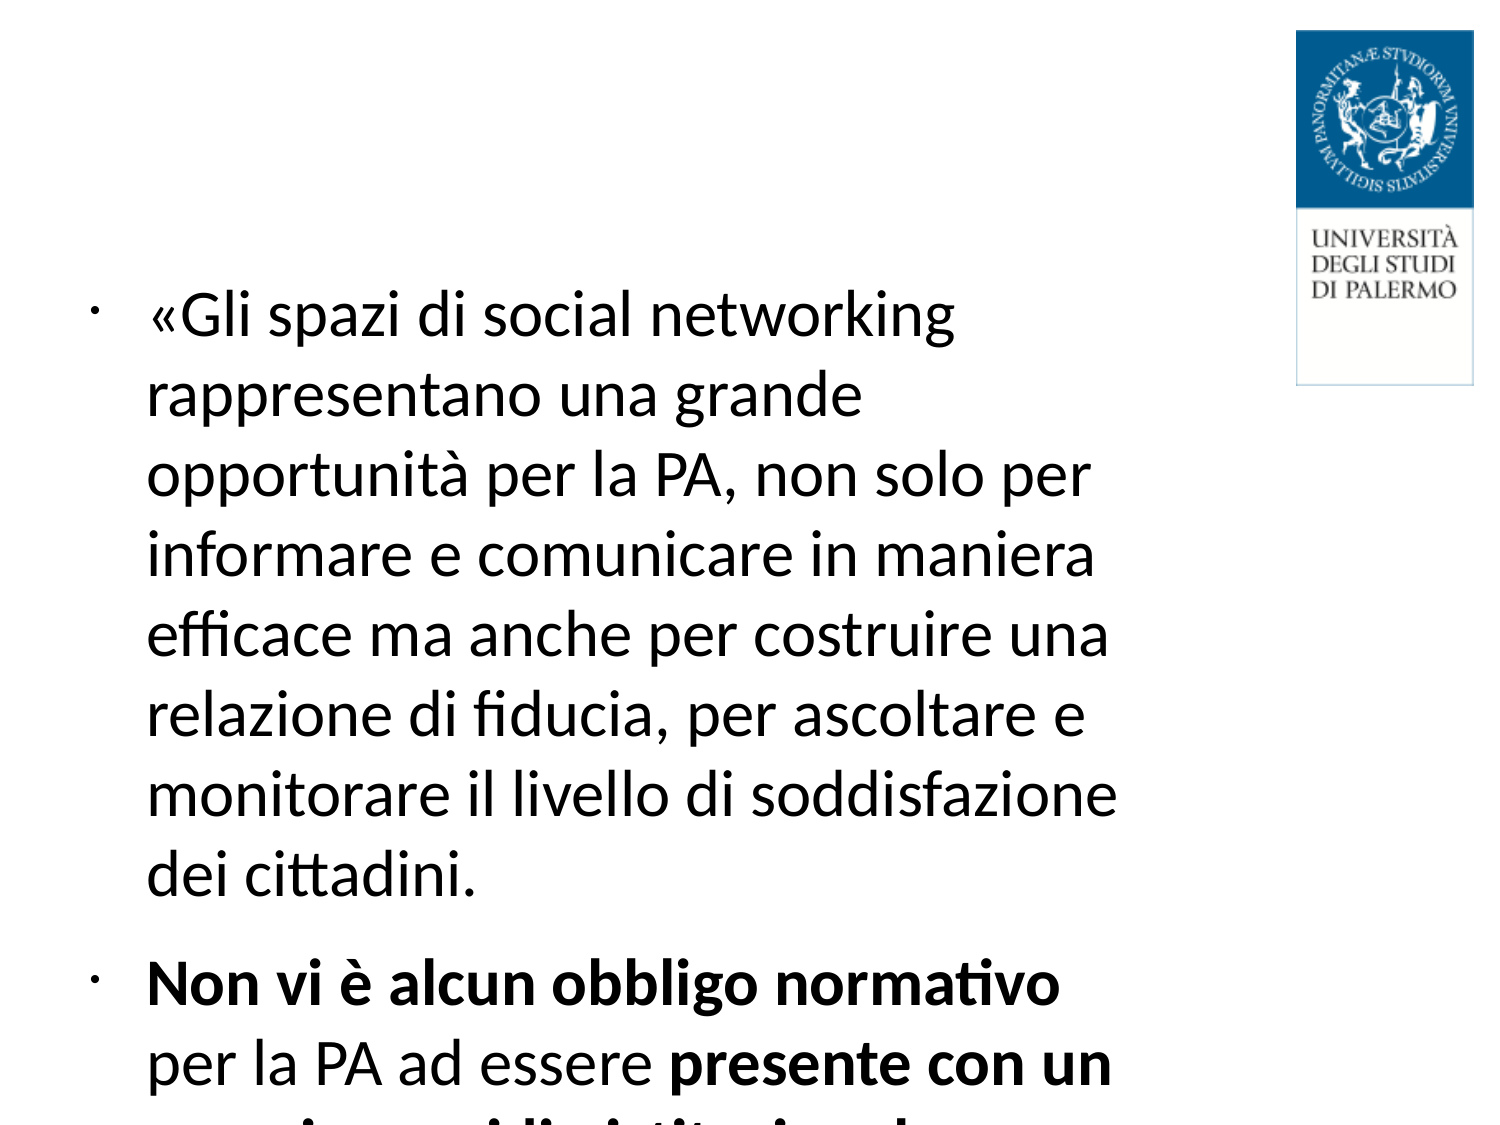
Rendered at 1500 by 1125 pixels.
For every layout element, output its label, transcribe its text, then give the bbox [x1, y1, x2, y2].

picture [1296, 30, 1474, 386]
list «Gli spazi di social networking rappresentano una grande opportunità per la PA, non solo per informare e comunicare in maniera efficace ma anche per costruire una relazione di fiducia, per ascoltare e monitorare il livello di soddisfazione dei cittadini. Non vi è alcun obbligo normativo per la PA ad essere presente con un proprio presidio istituzionale su uno o più siti social e che questi strumenti integrano e non sostituiscono i tradizionali canali di comunicazione attraverso i quali l’amministrazione rende disponibili le informazioni e i propri servizi al cittadino» (Ministero per la pubblica amministrazione). [75, 262, 1164, 1005]
